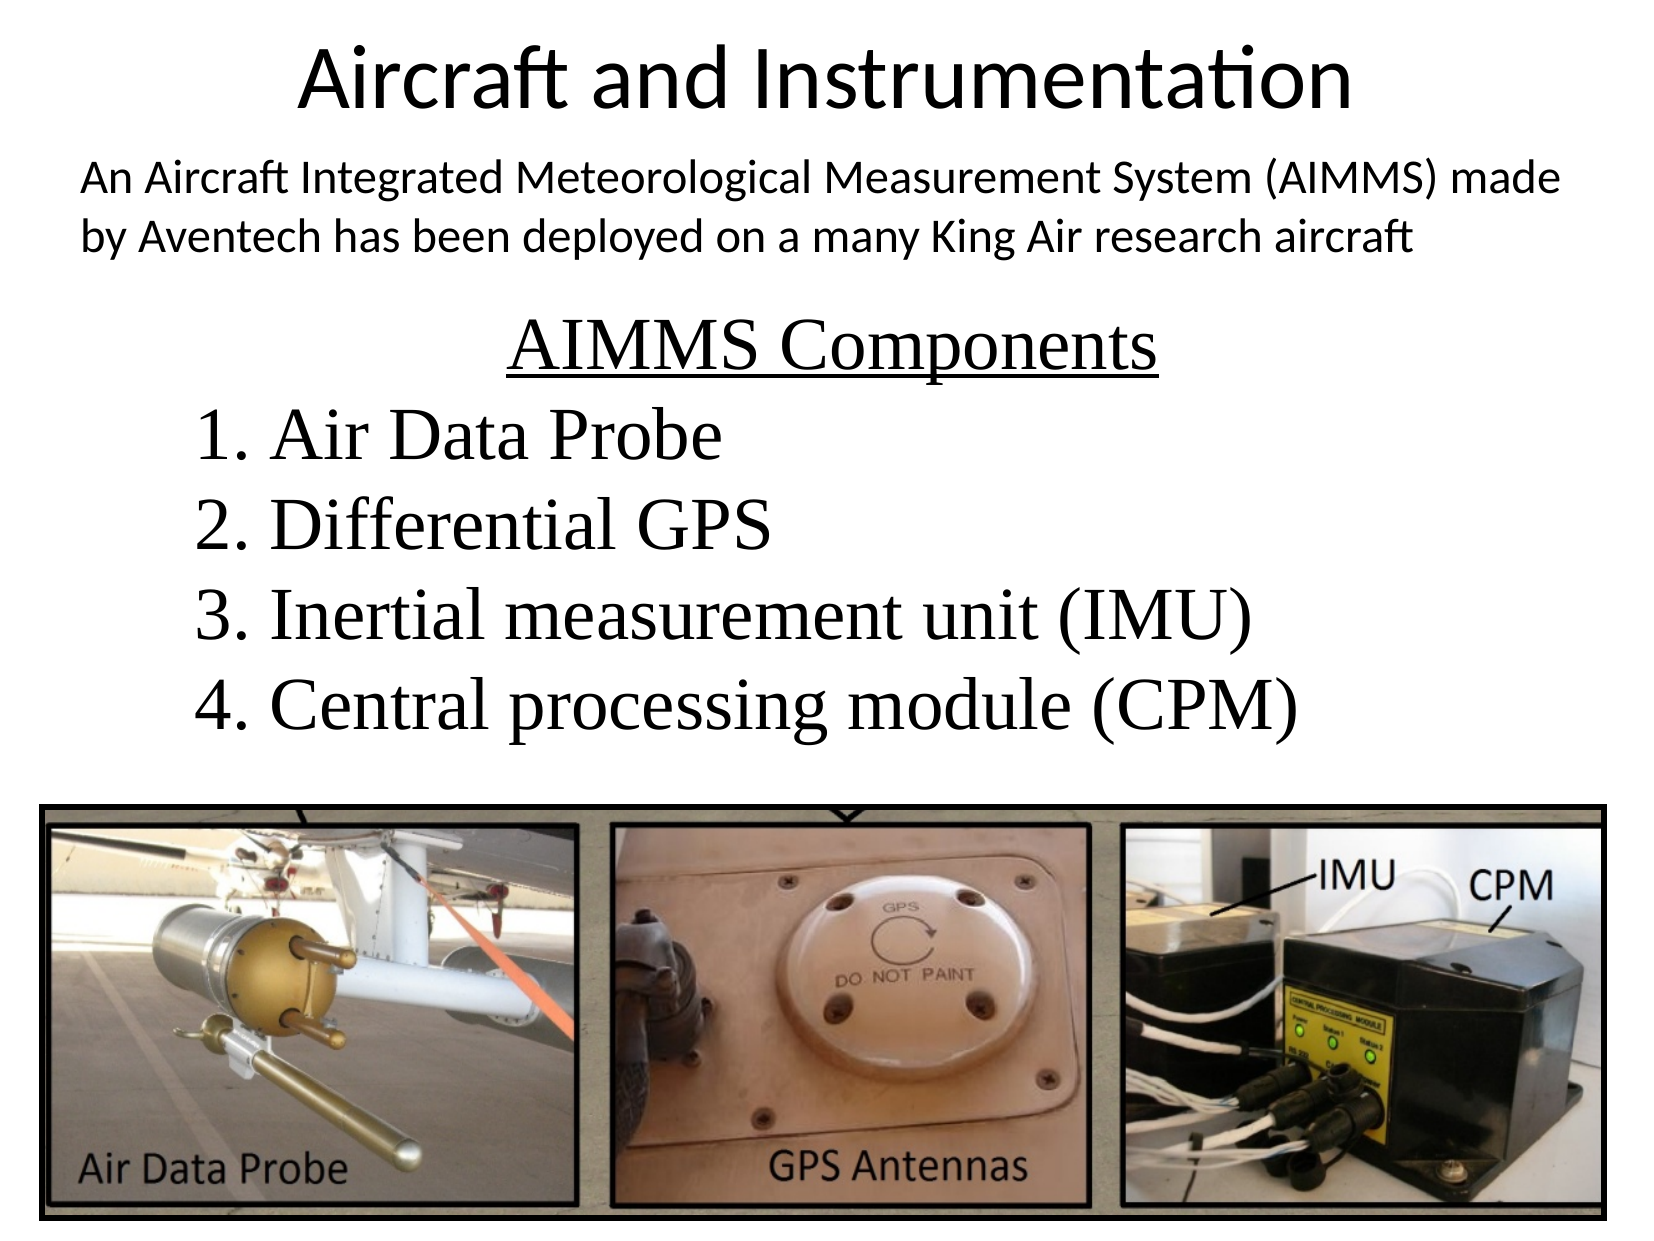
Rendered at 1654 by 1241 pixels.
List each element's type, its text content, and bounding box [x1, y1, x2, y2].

title Aircraft and Instrumentation [82, 0, 1571, 137]
text_box AIMMS Components Air Data Probe Differential GPS Inertial measurement unit (IMU) Central processing module (CPM) [180, 287, 1486, 798]
list An Aircraft Integrated Meteorological Measurement System (AIMMS) made by Aventech has been deployed on a many King Air research aircraft [64, 137, 1603, 271]
picture [0, 0, 1654, 1241]
